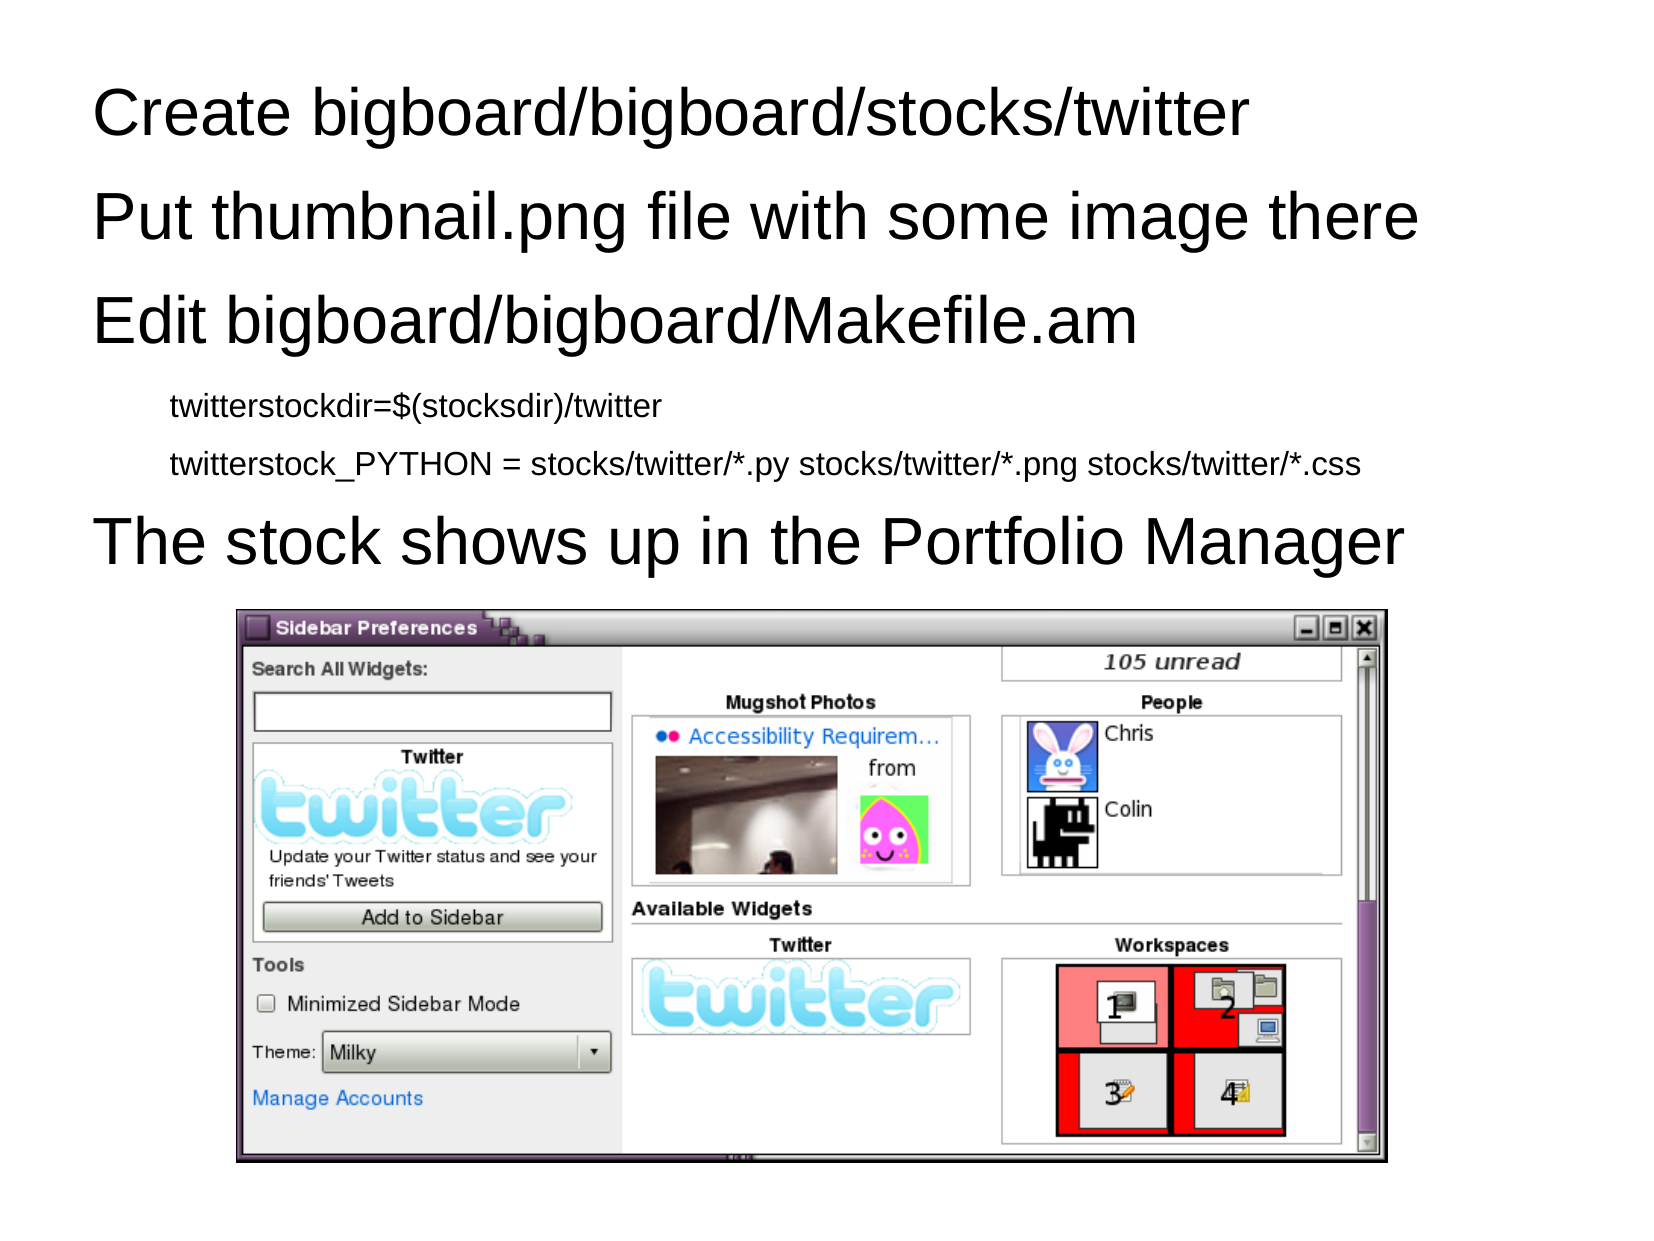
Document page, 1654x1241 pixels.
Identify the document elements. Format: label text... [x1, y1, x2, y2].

picture [236, 609, 1388, 1163]
list Create bigboard/bigboard/stocks/twitter Put thumbnail.png file with some image there Edit bigboard/bigboard/Makefile.am twitterstockdir=$(stocksdir)/twitter twitterstock_PYTHON = stocks/twitter/*.py stocks/twitter/*.png stocks/twitter/*.css The stock shows up in the Portfolio Manager [75, 75, 1564, 894]
